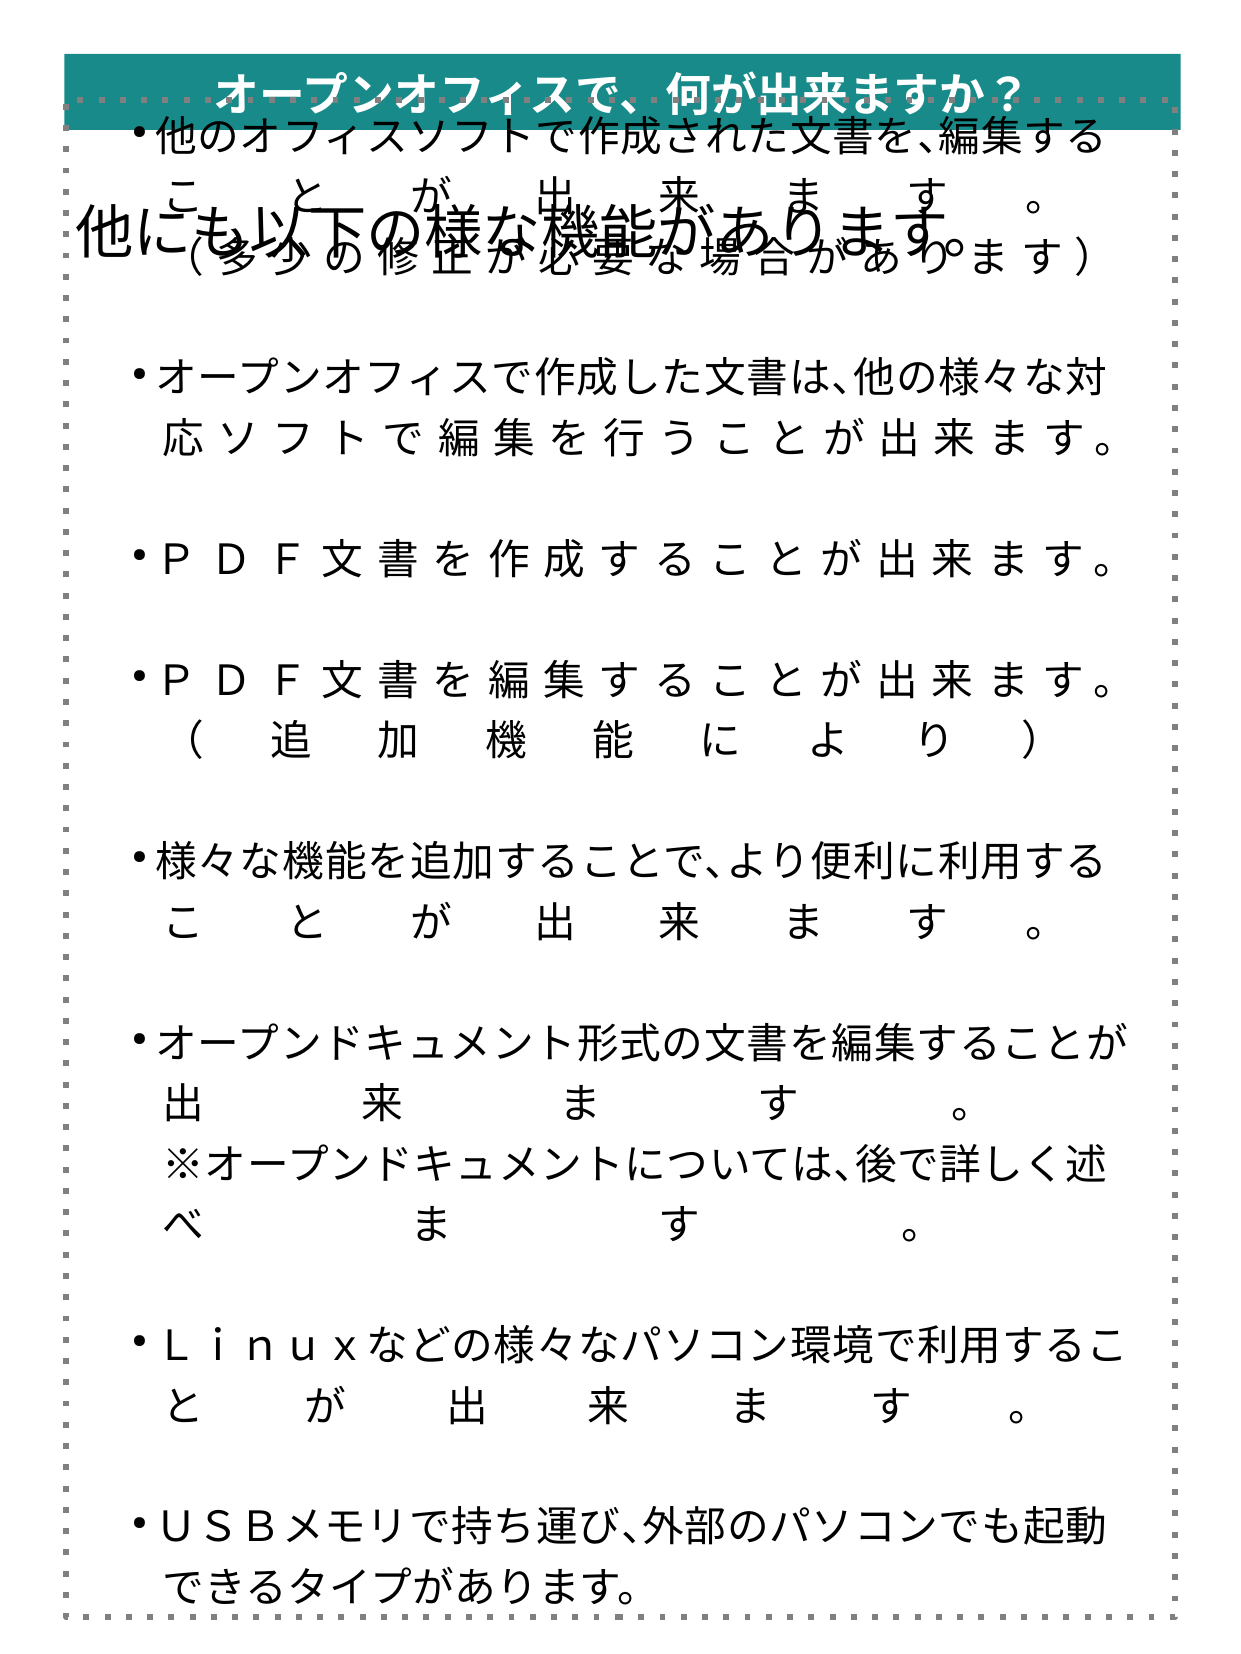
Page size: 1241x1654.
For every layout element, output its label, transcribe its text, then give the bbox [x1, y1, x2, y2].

title オープンオフィスで、何が出来ますか？ [64, 53, 1181, 130]
text_box 他にも以下の様な機能があります。 [60, 179, 1171, 253]
subtitle 他のオフィスソフトで作成された文書を、編集することが出来ます。 （多少の修正が必要な場合があります） オープンオフィスで作成した文書は、他の様々な対応ソフトで編集を行うことが出来ます。 ＰＤＦ文書を作成することが出来ます。 ＰＤＦ文書を編集することが出来ます。 （追加機能により） 様々な機能を追加することで、より便利に利用することが出来ます。 オープンドキュメント形式の文書を編集することが出来ます。 ※オープンドキュメントについては、後で詳しく述べます。 Ｌｉｎｕｘなどの様々なパソコン環境で利用することが出来ます。 ＵＳＢメモリで持ち運び、外部のパソコンでも起動できるタイプがあります。 [66, 354, 1176, 1363]
